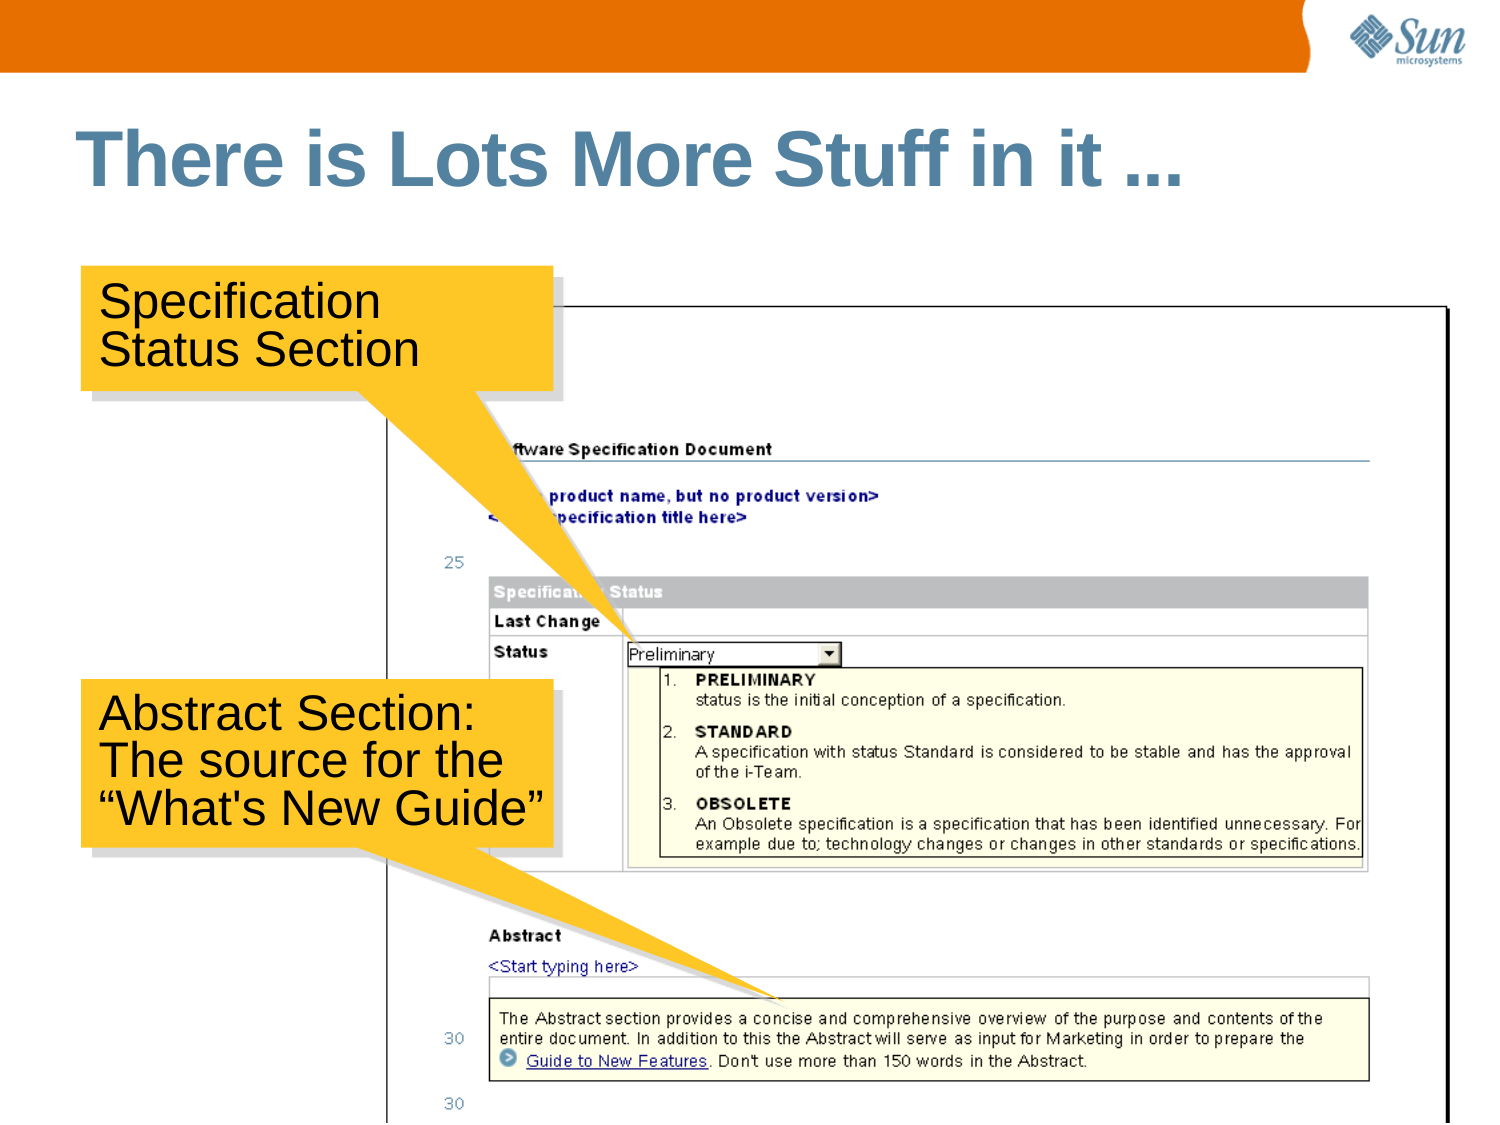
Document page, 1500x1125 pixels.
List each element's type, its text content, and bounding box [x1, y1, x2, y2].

picture [0, 0, 1500, 75]
picture [377, 302, 1462, 1123]
text_box Abstract Section: The source for the “What's New Guide” [81, 679, 785, 1002]
title There is Lots More Stuff in it ... [75, 122, 1438, 228]
text_box Specification Status Section [80, 265, 636, 645]
